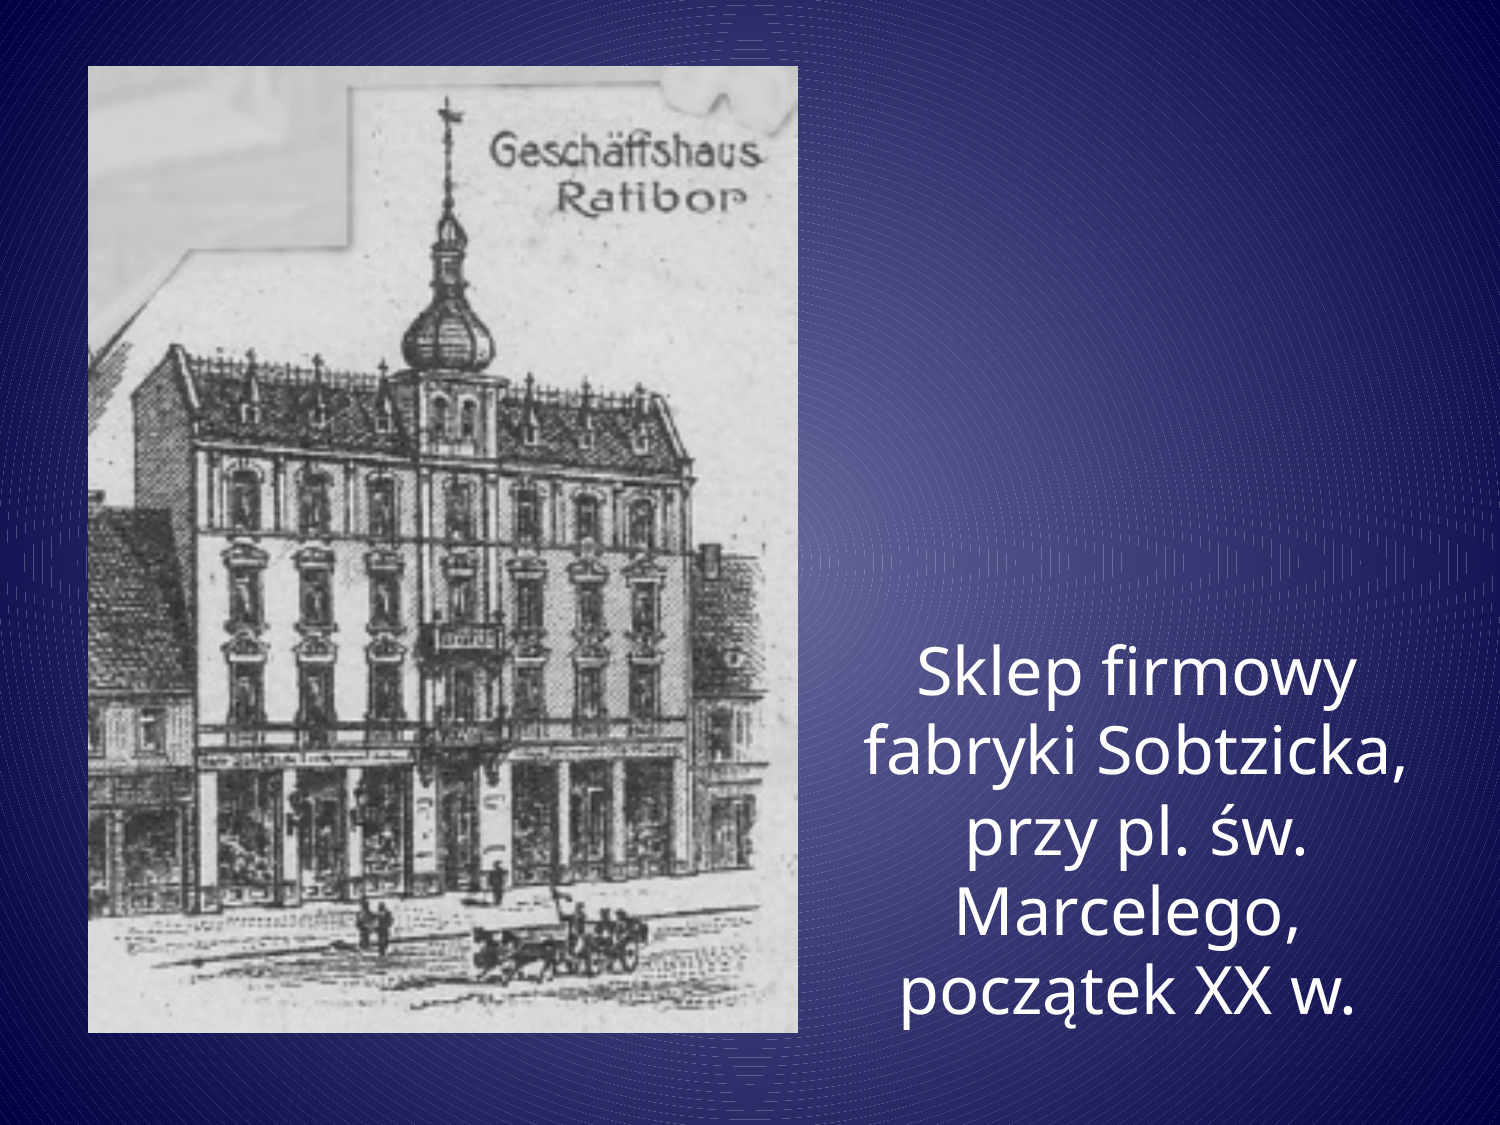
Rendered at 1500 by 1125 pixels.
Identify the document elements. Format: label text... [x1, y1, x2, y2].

picture [88, 66, 798, 1034]
text_box Sklep firmowy fabryki Sobtzicka, przy pl. św. Marcelego, początek XX w. [797, 620, 1477, 1040]
